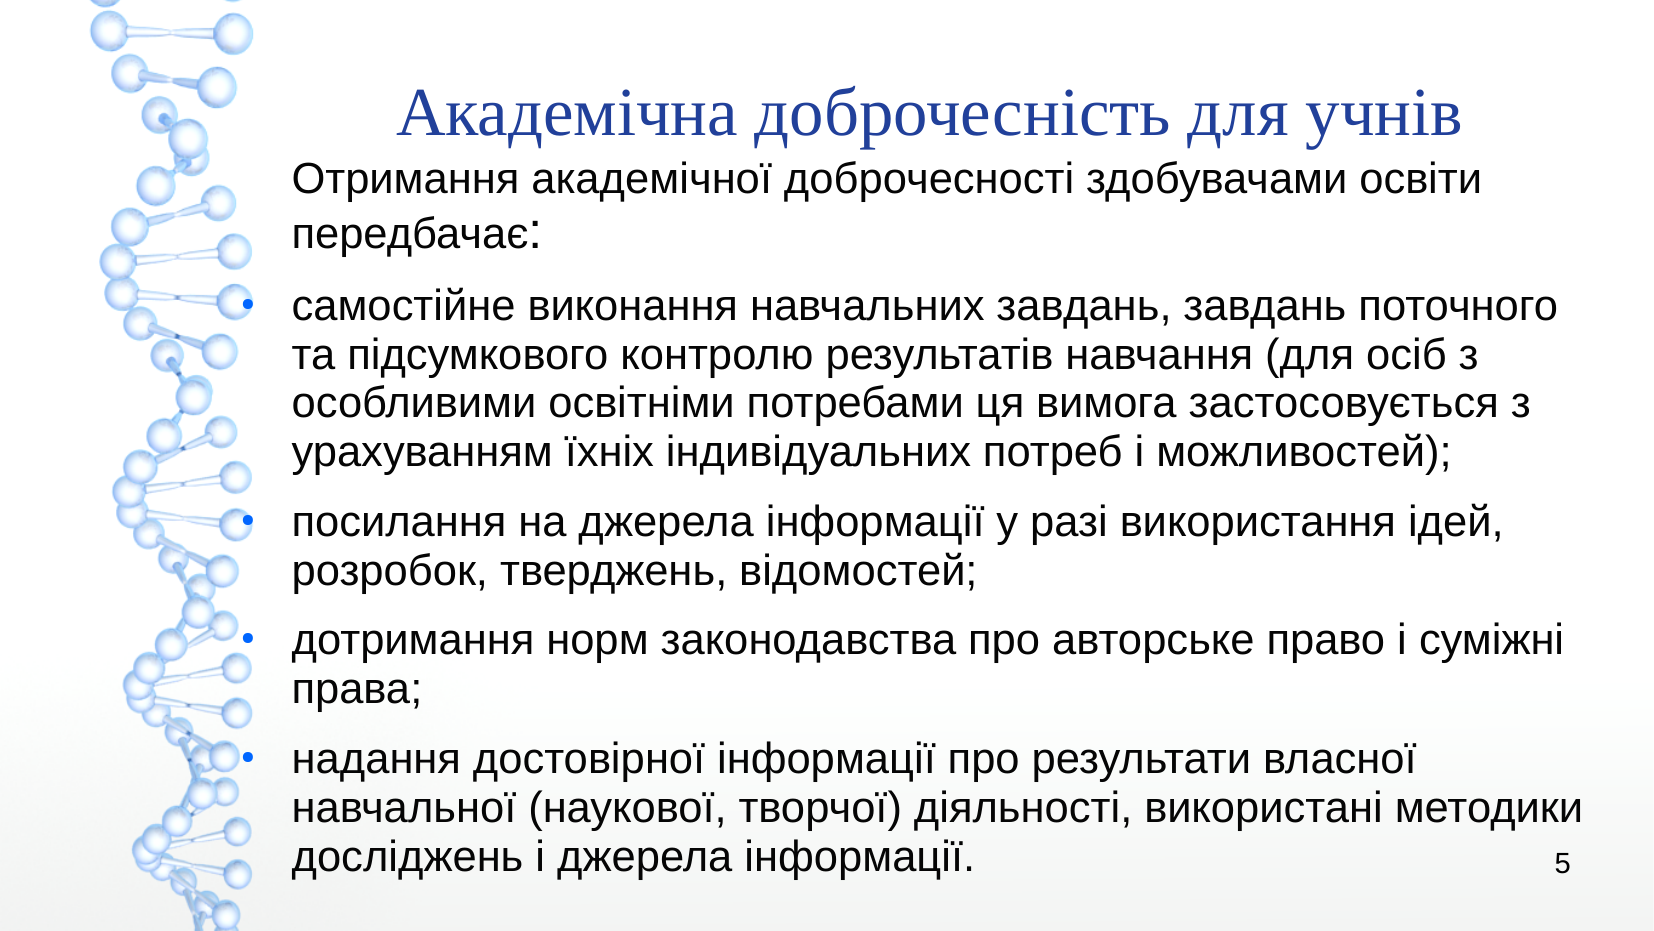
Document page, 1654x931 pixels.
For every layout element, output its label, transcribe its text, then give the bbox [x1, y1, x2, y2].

title Академічна доброчесність для учнів [265, 35, 1595, 153]
list Отримання академічної доброчесності здобувачами освіти передбачає: самостійне виконання навчальних завдань, завдань поточного та підсумкового контролю результатів навчання (для осіб з особливими освітніми потребами ця вимога застосовується з урахуванням їхніх індивідуальних потреб і можливостей); посилання на джерела інформації у разі використання ідей, розробок, тверджень, відомостей; дотримання норм законодавства про авторське право і суміжні права; надання достовірної інформації про результати власної навчальної (наукової, творчої) діяльності, використані методики досліджень і джерела інформації. [224, 153, 1595, 886]
picture [0, 0, 1654, 931]
